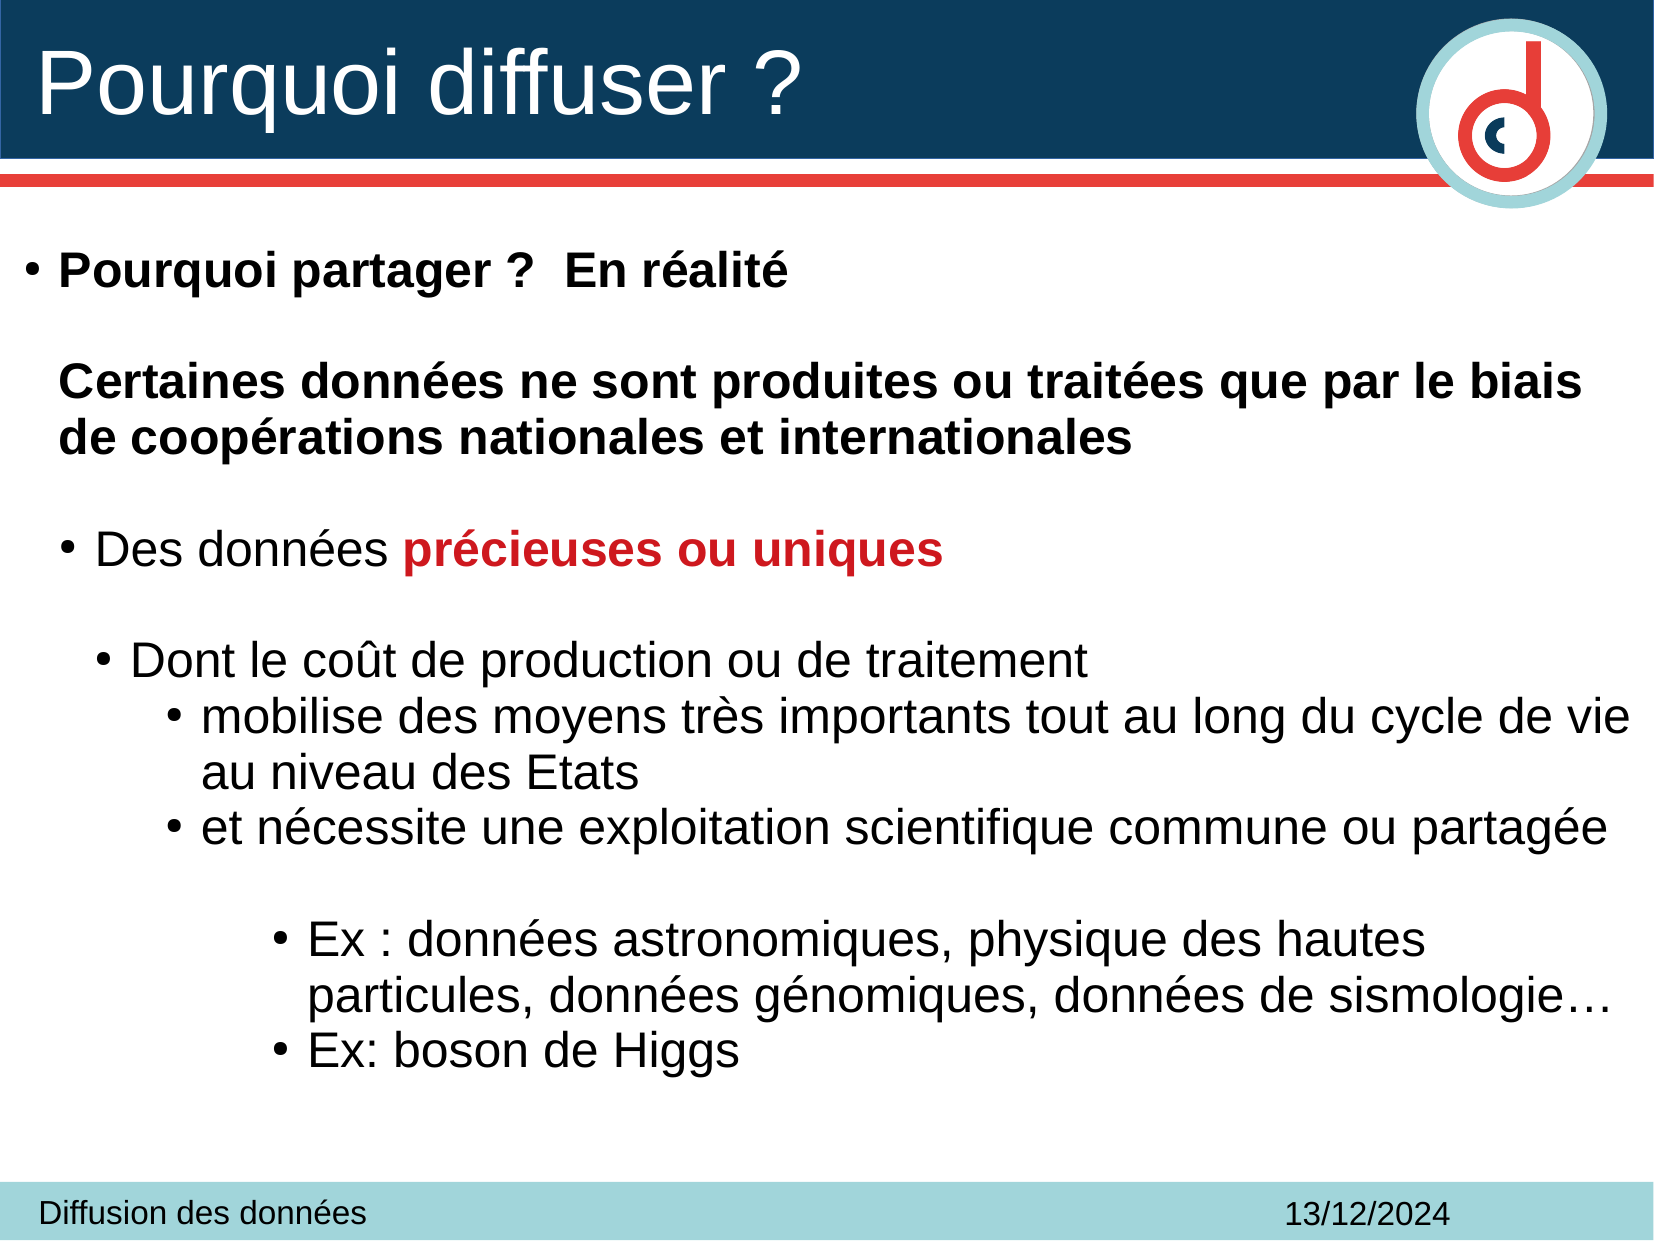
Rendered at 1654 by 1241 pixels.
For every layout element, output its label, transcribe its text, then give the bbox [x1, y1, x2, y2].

title Pourquoi diffuser ? [35, 11, 1430, 159]
text_box Pourquoi partager ? En réalité Certaines données ne sont produites ou traitées que par le biais de coopérations nationales et internationales Des données précieuses ou uniques Dont le coût de production ou de traitement mobilise des moyens très importants tout au long du cycle de vie au niveau des Etats et nécessite une exploitation scientifique commune ou partagée Ex : données astronomiques, physique des hautes particules, données génomiques, données de sismologie… Ex: boson de Higgs [23, 242, 1648, 1188]
text_box 13/12/2024 [1269, 1188, 1595, 1241]
text_box Diffusion des données [23, 1188, 621, 1241]
